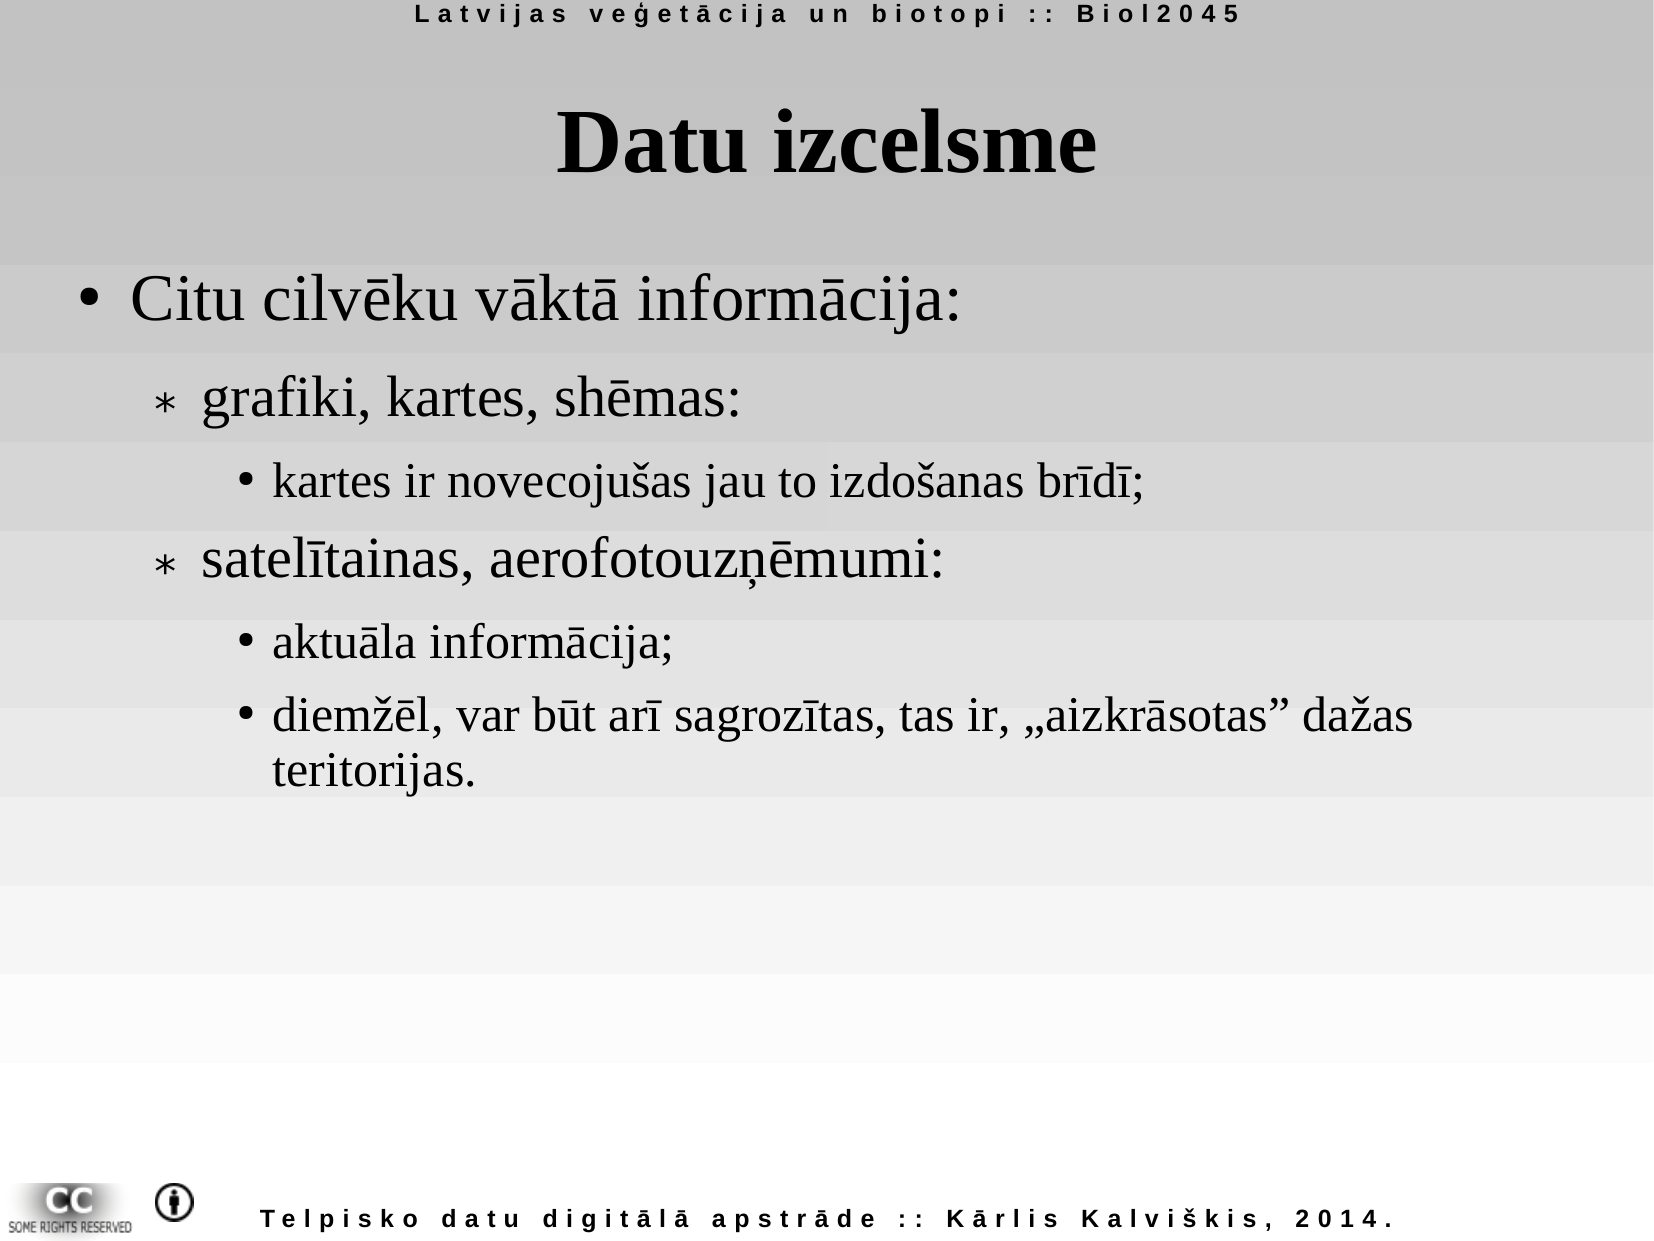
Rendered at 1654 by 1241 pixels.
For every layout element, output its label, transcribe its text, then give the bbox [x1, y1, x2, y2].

list Citu cilvēku vāktā informācija: grafiki, kartes, shēmas: kartes ir novecojušas jau to izdošanas brīdī; satelītainas, aerofotouzņēmumi: aktuāla informācija; diemžēl, var būt arī sagrozītas, tas ir, „aizkrāsotas” dažas teritorijas. [59, 261, 1596, 1175]
title Datu izcelsme [59, 37, 1596, 246]
picture [0, 0, 1654, 1241]
